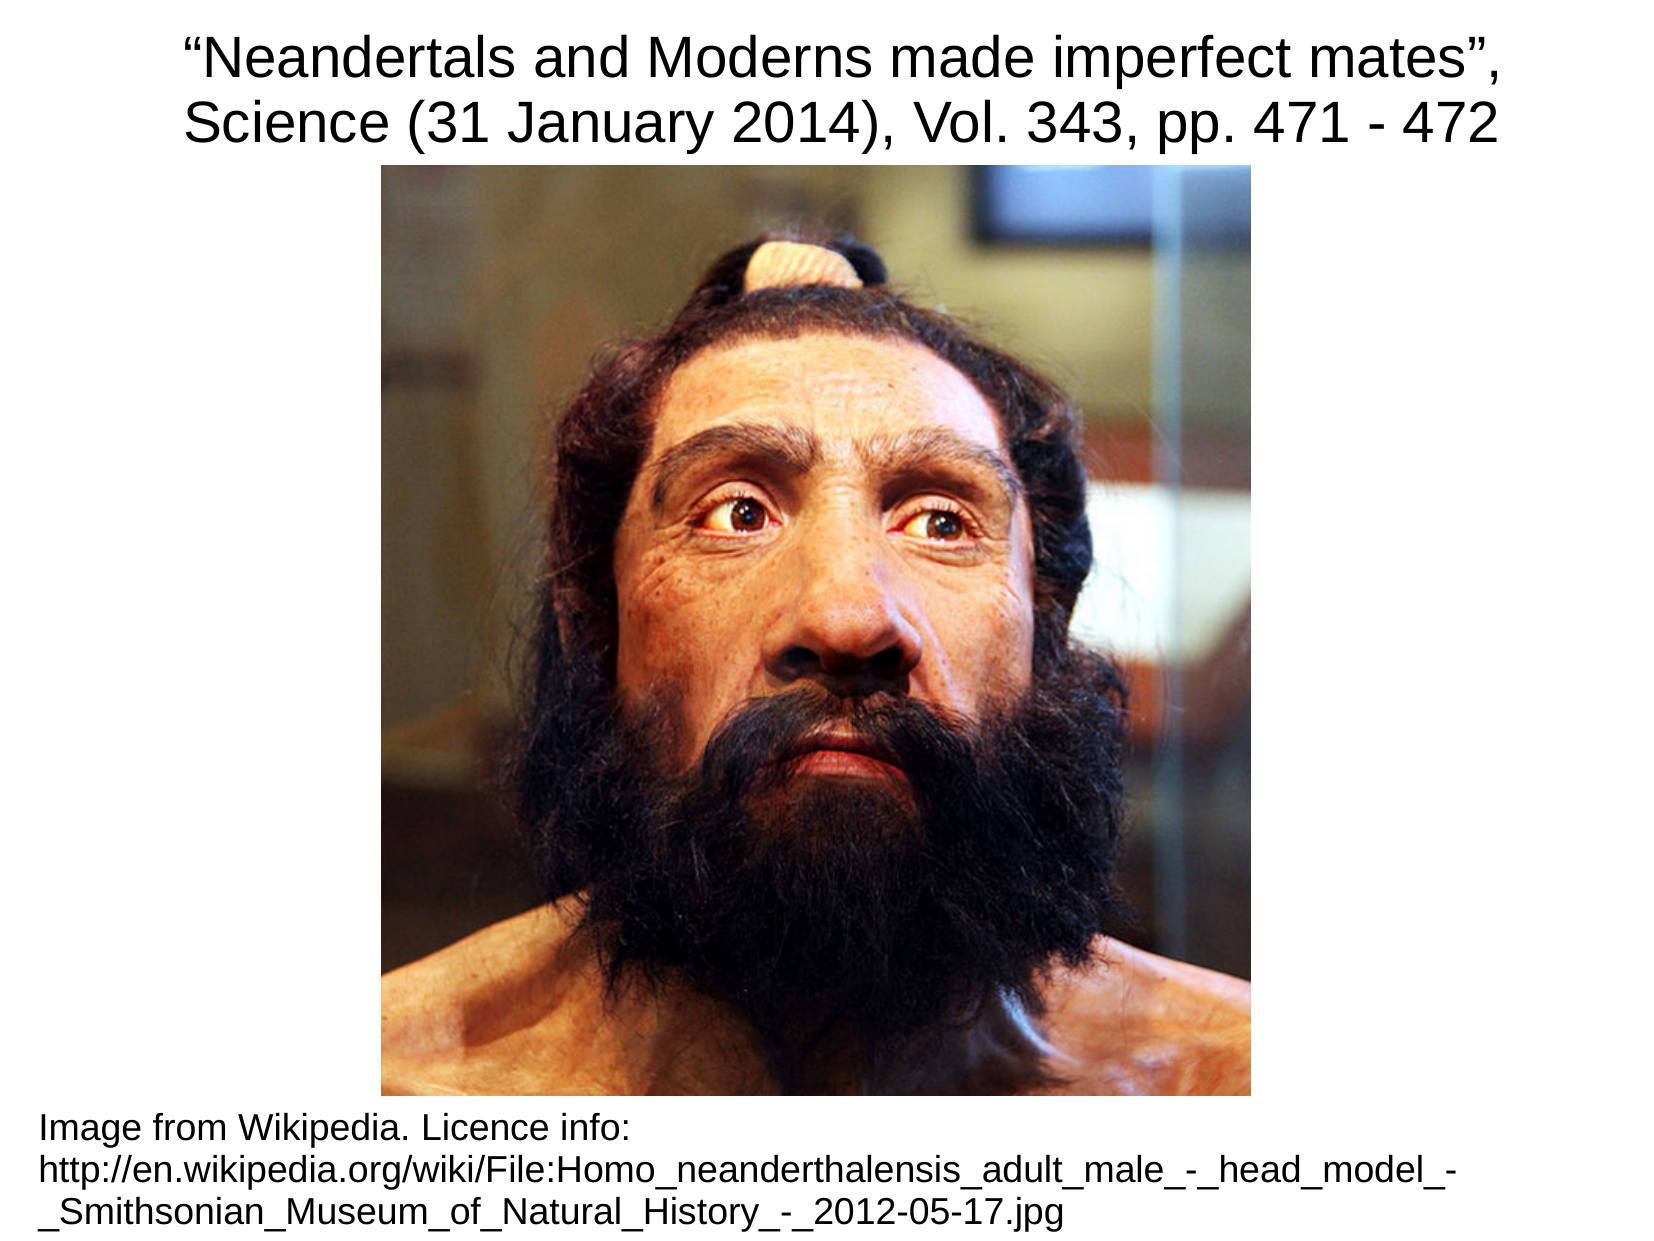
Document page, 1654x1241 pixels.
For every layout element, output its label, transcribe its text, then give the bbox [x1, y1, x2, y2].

picture [381, 165, 1251, 1096]
list “Neandertals and Moderns made imperfect mates”, Science (31 January 2014), Vol. 343, pp. 471 - 472 [112, 25, 1648, 626]
text_box Image from Wikipedia. Licence info: http://en.wikipedia.org/wiki/File:Homo_neanderthalensis_adult_male_-_head_model_-_Smithsonian_Museum_of_Natural_History_-_2012-05-17.jpg [23, 1099, 1595, 1241]
